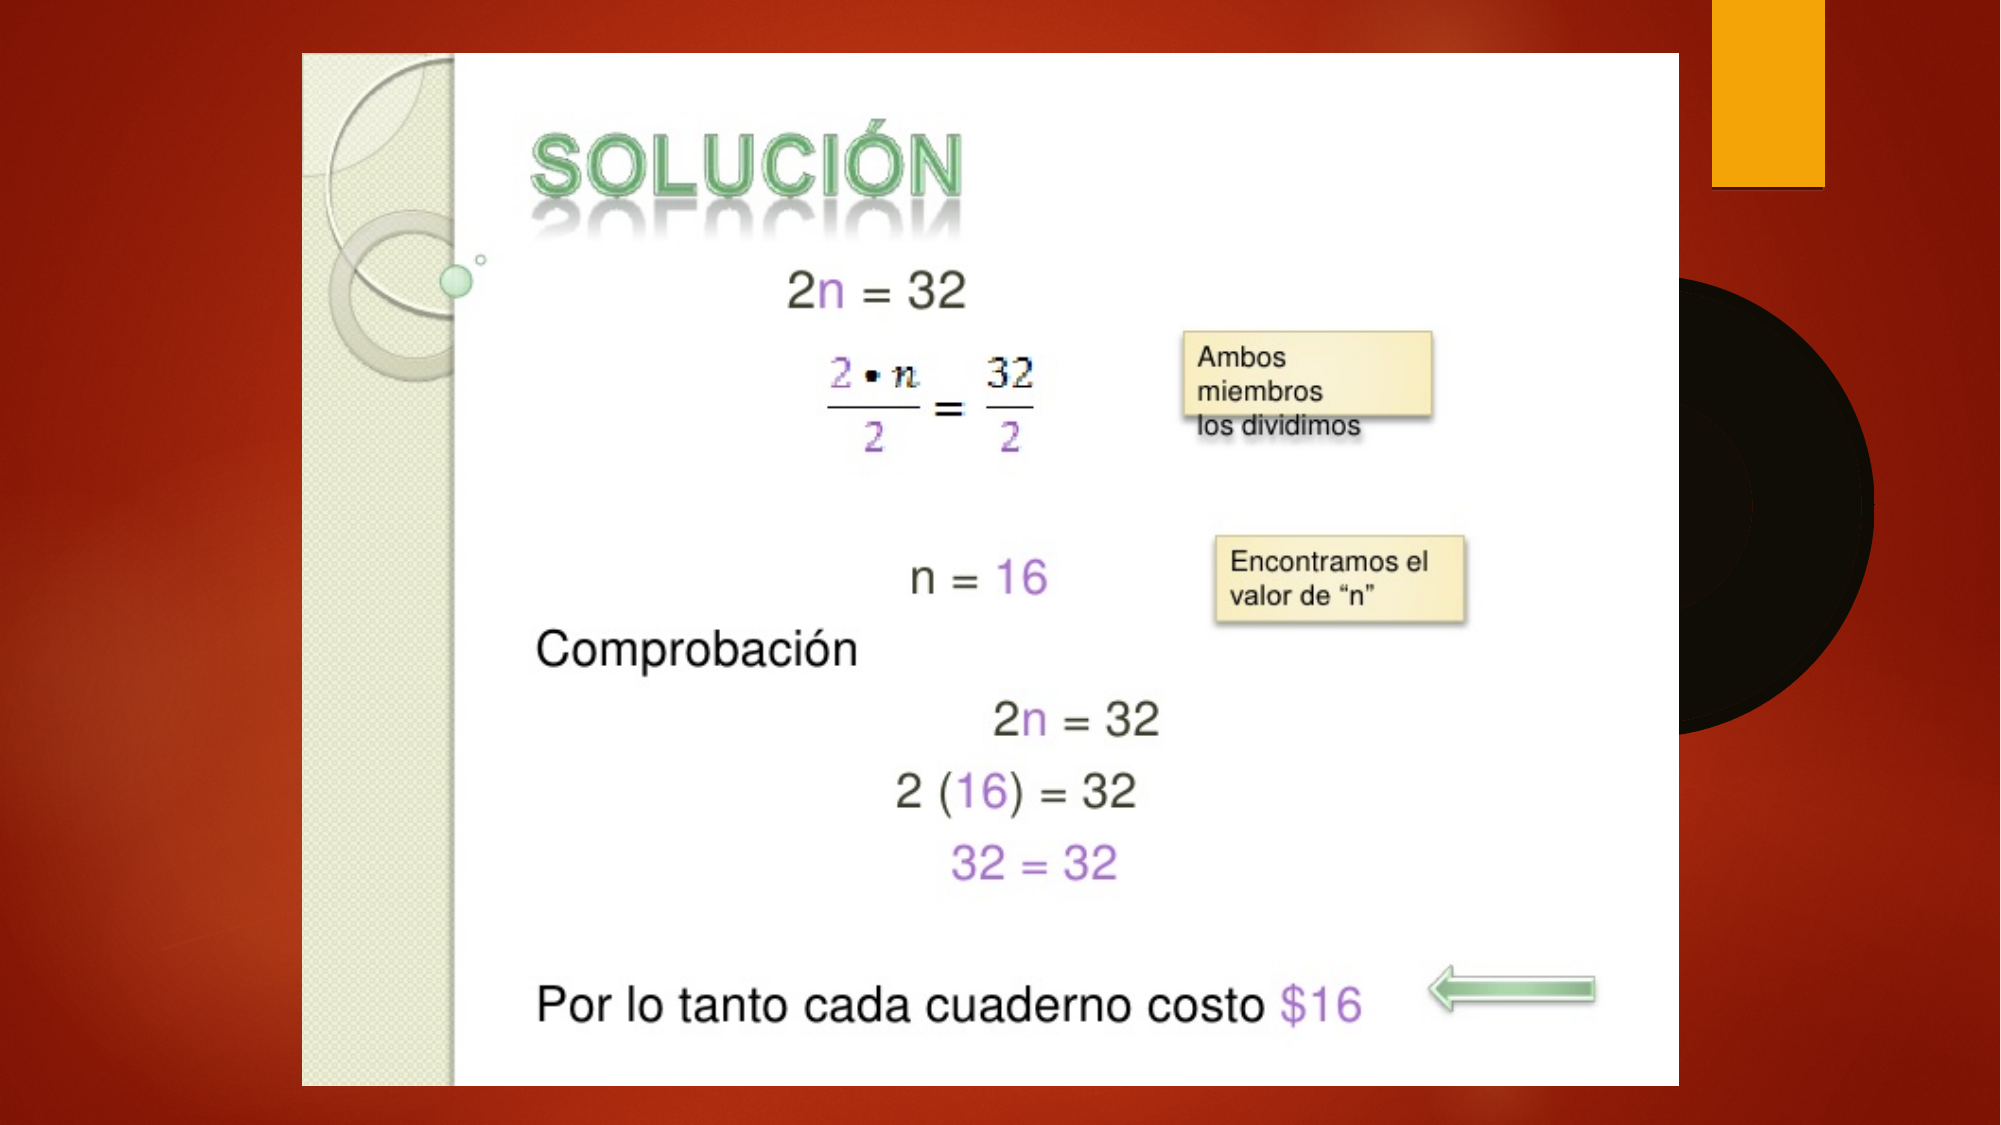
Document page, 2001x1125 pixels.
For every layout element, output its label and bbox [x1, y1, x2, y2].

picture [302, 53, 1679, 1086]
